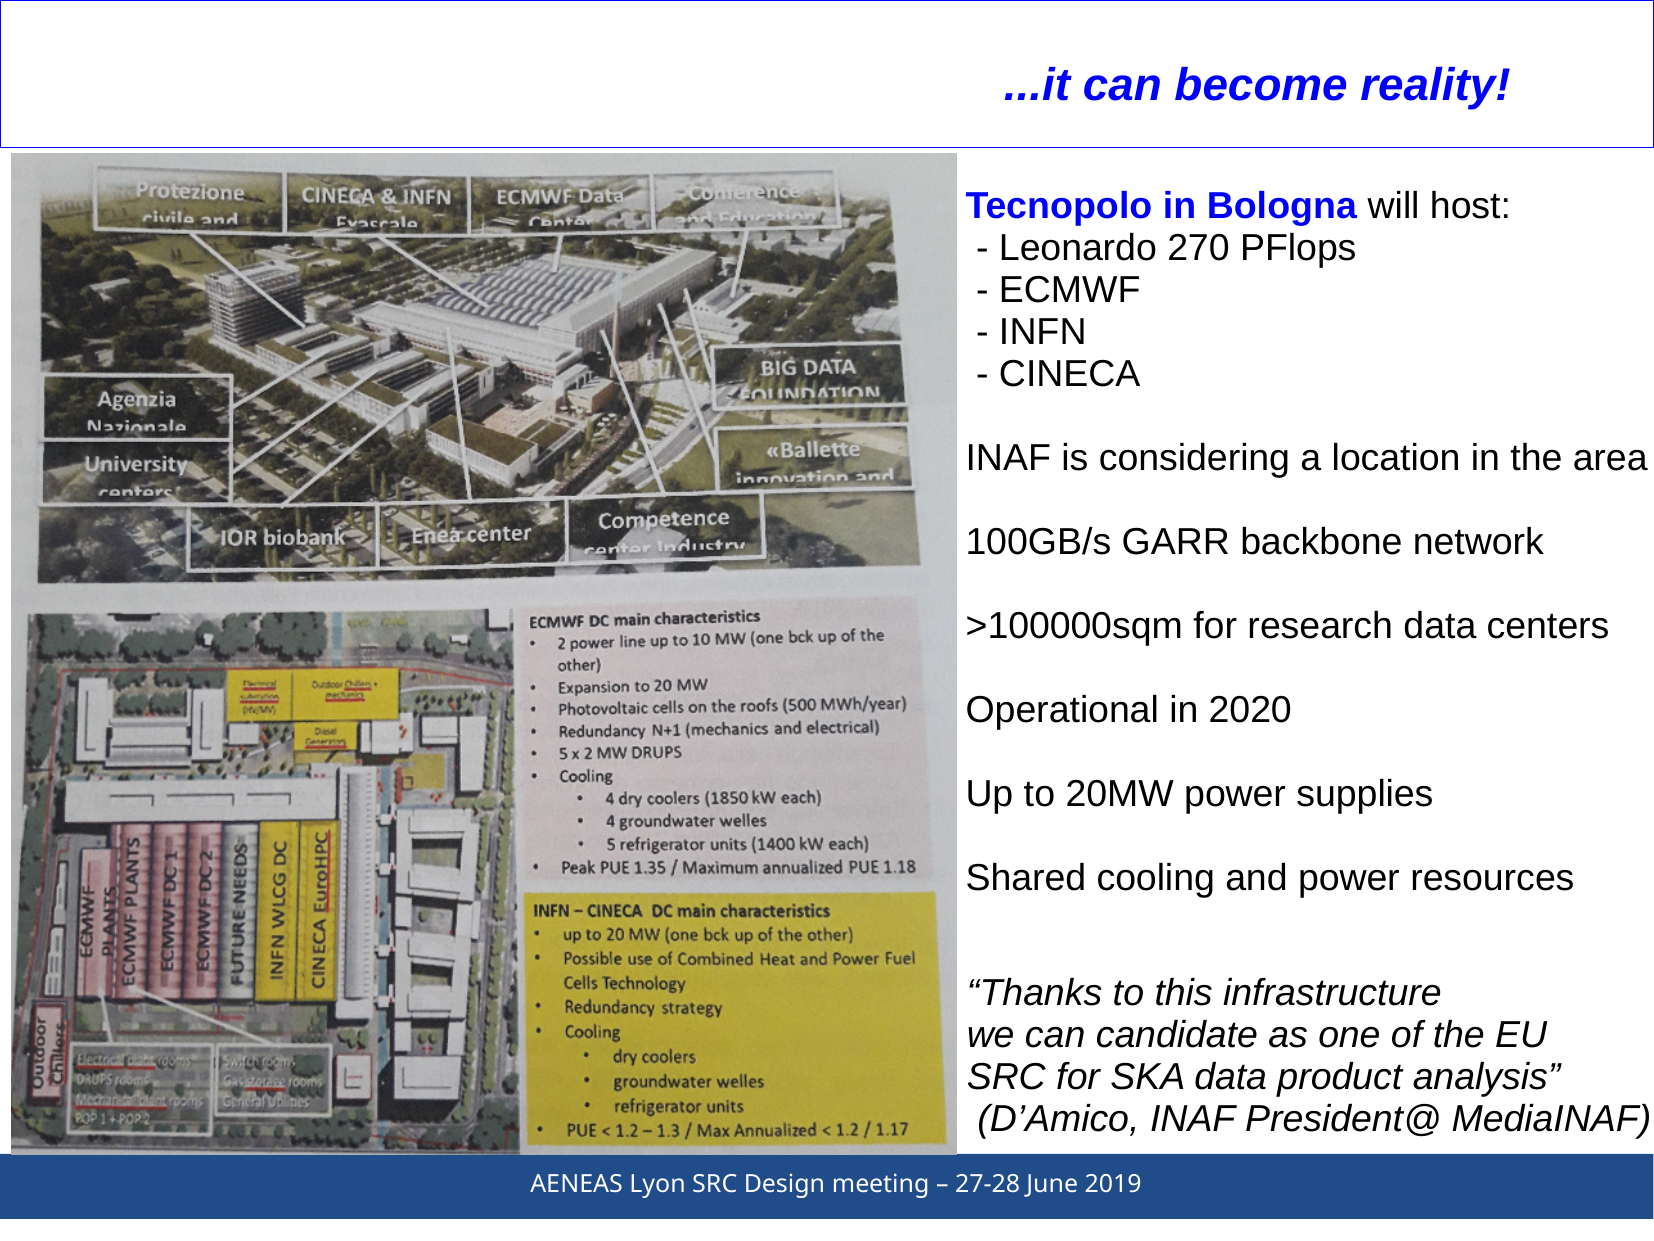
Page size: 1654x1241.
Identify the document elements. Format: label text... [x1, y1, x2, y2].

text_box ...it can become reality! [989, 51, 1526, 119]
footer AENEAS Lyon SRC Design meeting – 27-28 June 2019 [305, 1149, 1374, 1216]
text_box “Thanks to this infrastructure we can candidate as one of the EU SRC for SKA data product analysis” (D’Amico, INAF President@ MediaINAF) [952, 964, 1654, 1146]
text_box [0, 0, 1654, 148]
picture [11, 153, 957, 1155]
text_box Tecnopolo in Bologna will host: - Leonardo 270 PFlops - ECMWF - INFN - CINECA INAF is considering a location in the area 100GB/s GARR backbone network >100000sqm for research data centers Operational in 2020 Up to 20MW power supplies Shared cooling and power resources [950, 177, 1654, 993]
